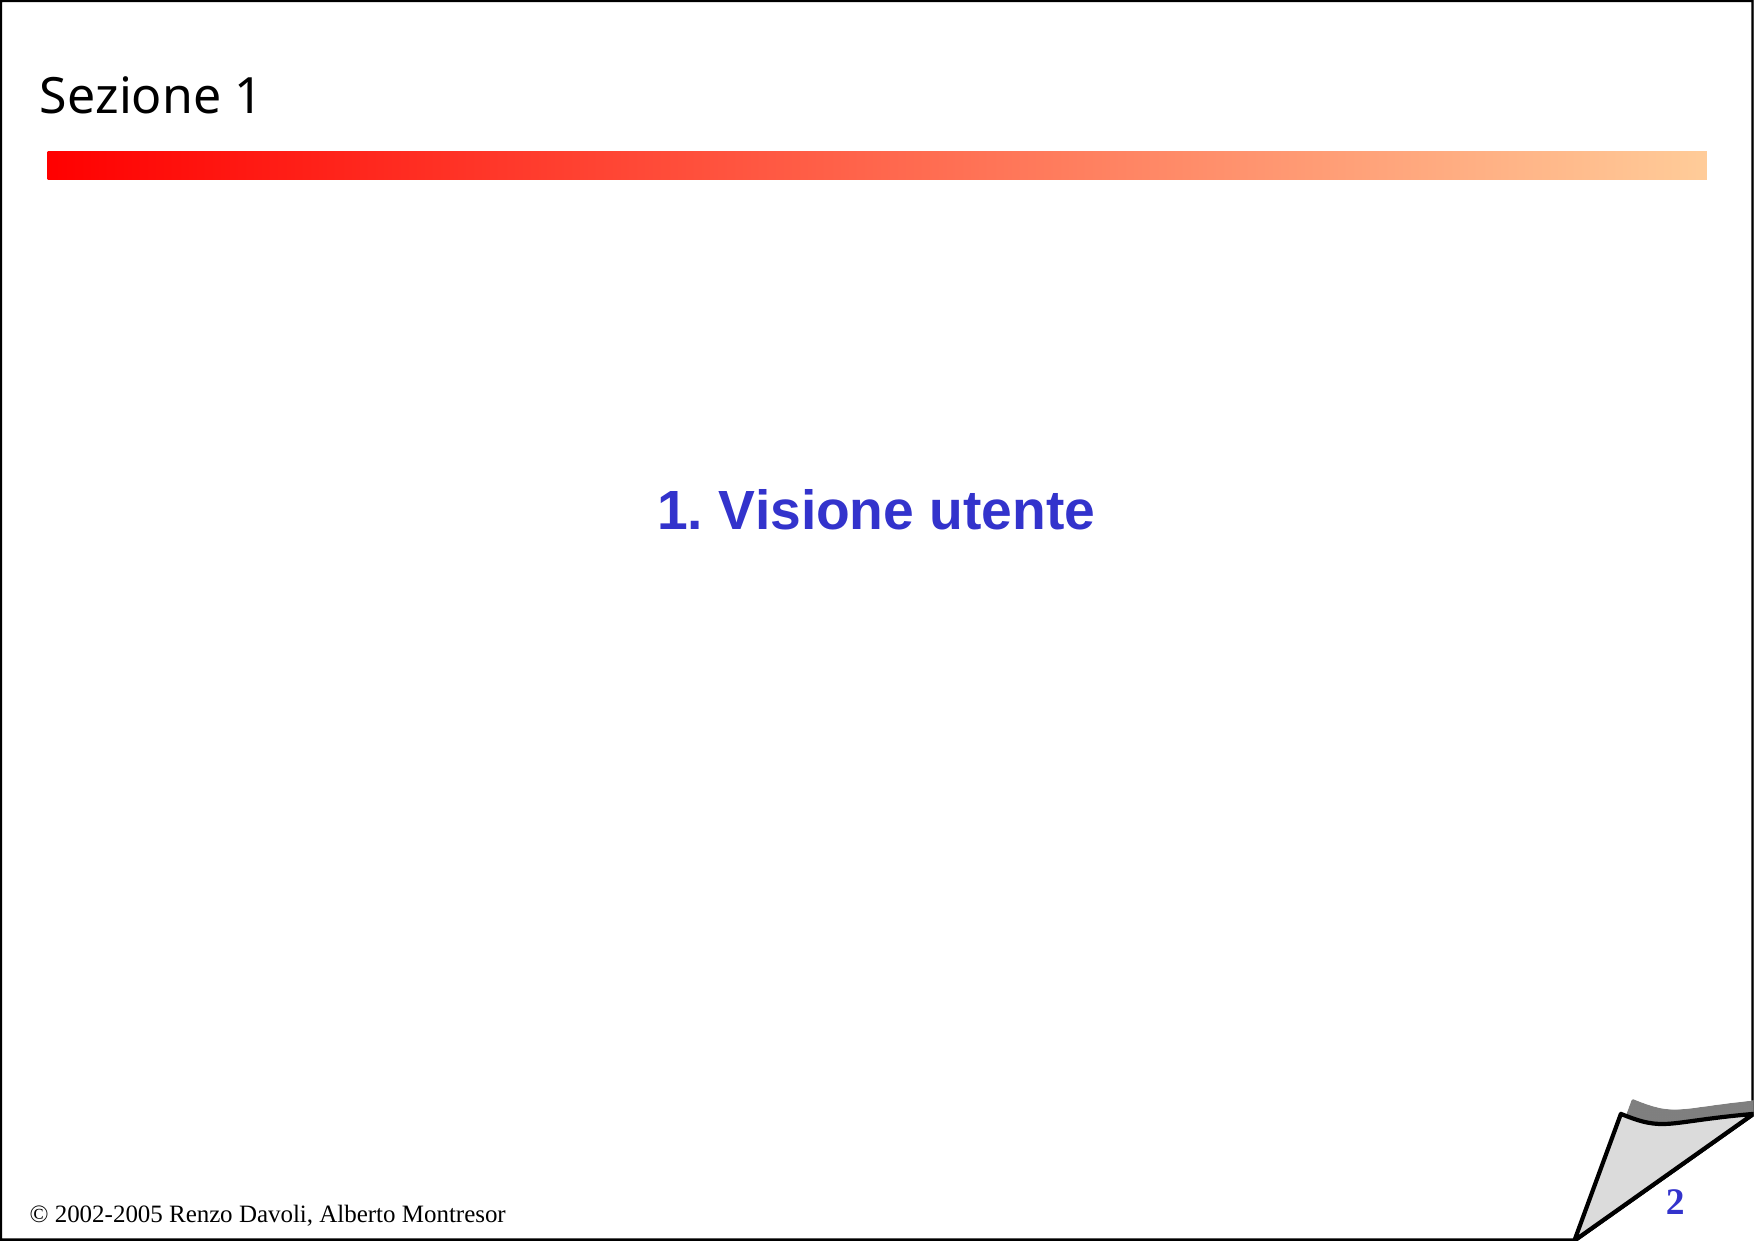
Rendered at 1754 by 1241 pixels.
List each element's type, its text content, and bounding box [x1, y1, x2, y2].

text_box Start [1469, 152, 1474, 179]
subtitle 1. Visione utente [58, 206, 1695, 815]
text_box 6-11 [1074, 152, 1078, 179]
title Sezione 1 [40, 49, 1713, 144]
